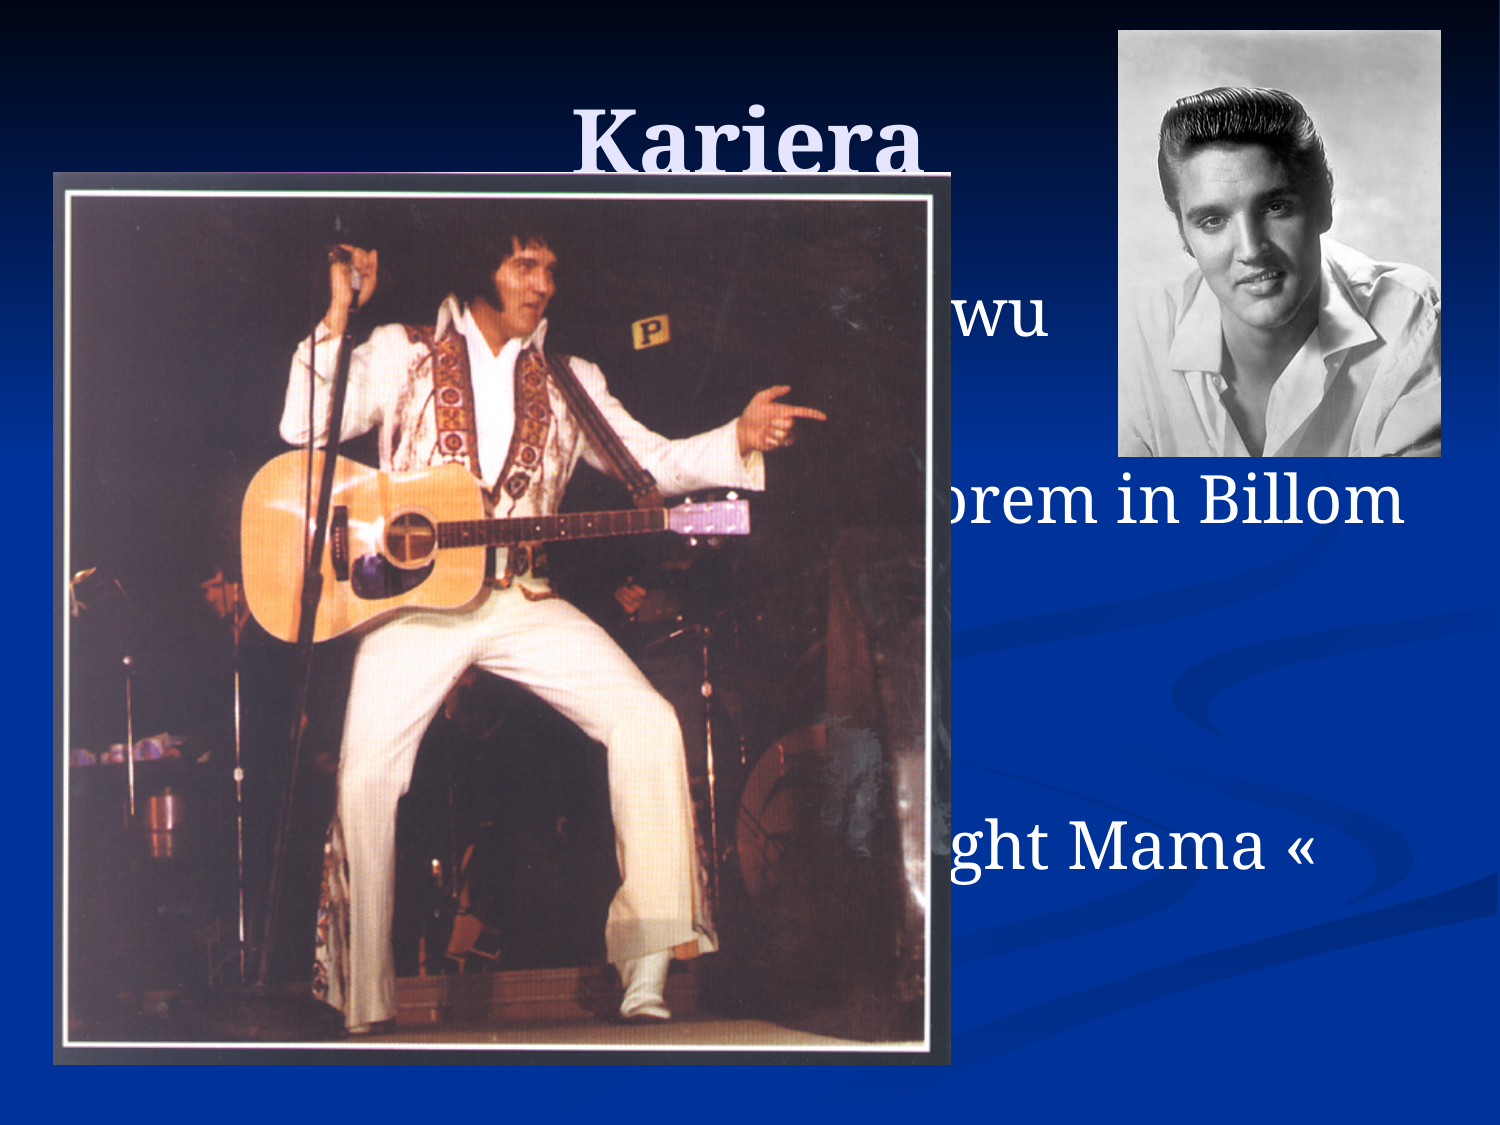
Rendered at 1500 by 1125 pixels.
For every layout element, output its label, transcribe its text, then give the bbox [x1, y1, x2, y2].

picture [53, 172, 951, 1065]
title Kariera [75, 45, 1118, 233]
list 1954 nastop na talent showu Trajala 23let Sodeloval z Scottyem Moorem in Billom Blackom Blue Moon Boys Prvi pesmi »I Love You Because« in »That's All Right Mama « [951, 262, 1425, 1005]
picture [1118, 30, 1441, 457]
